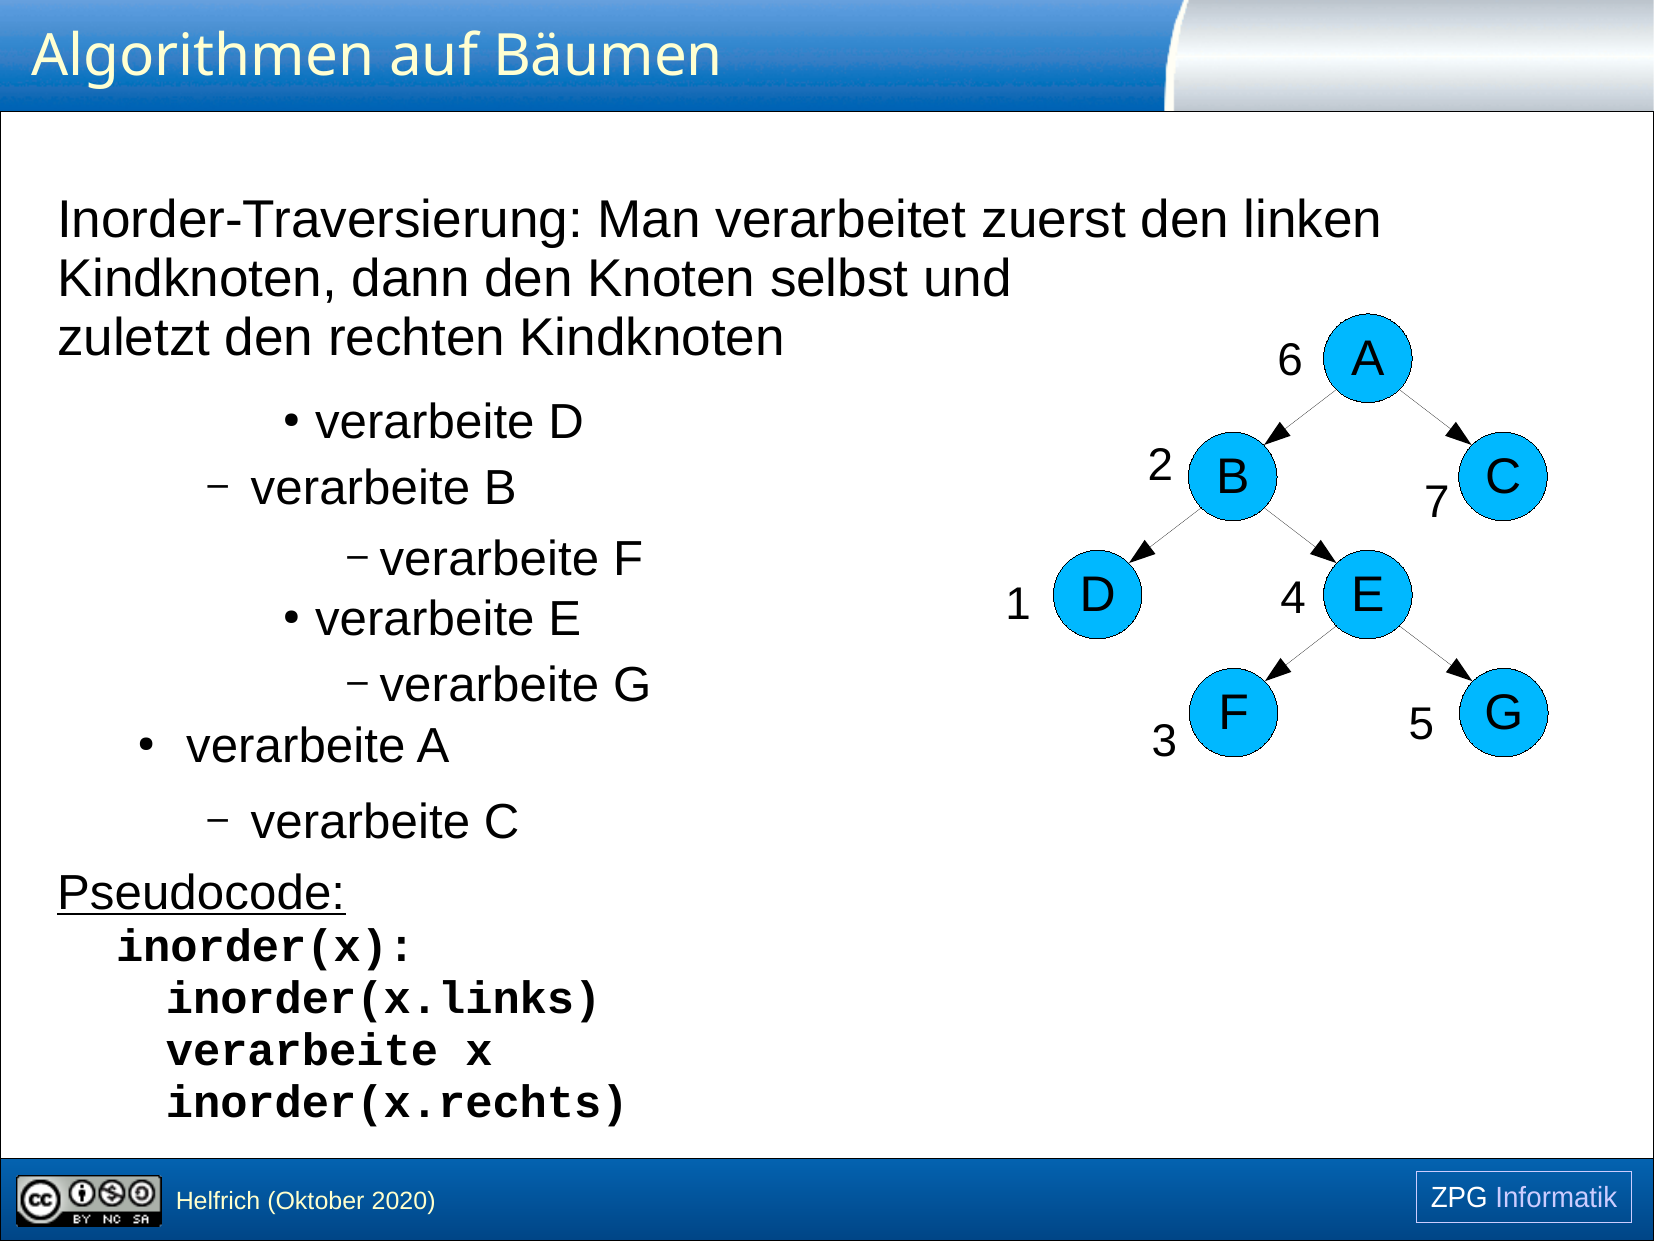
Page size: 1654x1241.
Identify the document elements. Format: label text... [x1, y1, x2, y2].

text_box D [1053, 550, 1142, 639]
text_box A [1323, 313, 1413, 403]
text_box 2 [1132, 431, 1193, 498]
text_box G [1459, 668, 1549, 757]
text_box 6 [1262, 326, 1322, 393]
text_box 4 [1265, 564, 1326, 631]
list Inorder-Traversierung: Man verarbeitet zuerst den linken Kindknoten, dann den Knoten selbst und zuletzt den rechten Kindknoten verarbeite D verarbeite B verarbeite F verarbeite E verarbeite G verarbeite A verarbeite C Pseudocode: inorder(x): inorder(x.links) verarbeite x inorder(x.rechts) [57, 189, 1594, 1138]
picture [16, 1175, 162, 1227]
title Algorithmen auf Bäumen [31, 14, 1151, 92]
text_box B [1193, 432, 1278, 521]
text_box C [1459, 432, 1548, 521]
text_box E [1326, 550, 1413, 639]
text_box 5 [1393, 690, 1454, 757]
picture [0, 0, 1654, 111]
text_box F [1189, 668, 1278, 757]
text_box 3 [1136, 707, 1197, 774]
text_box 7 [1409, 468, 1469, 535]
text_box 1 [990, 570, 1051, 637]
